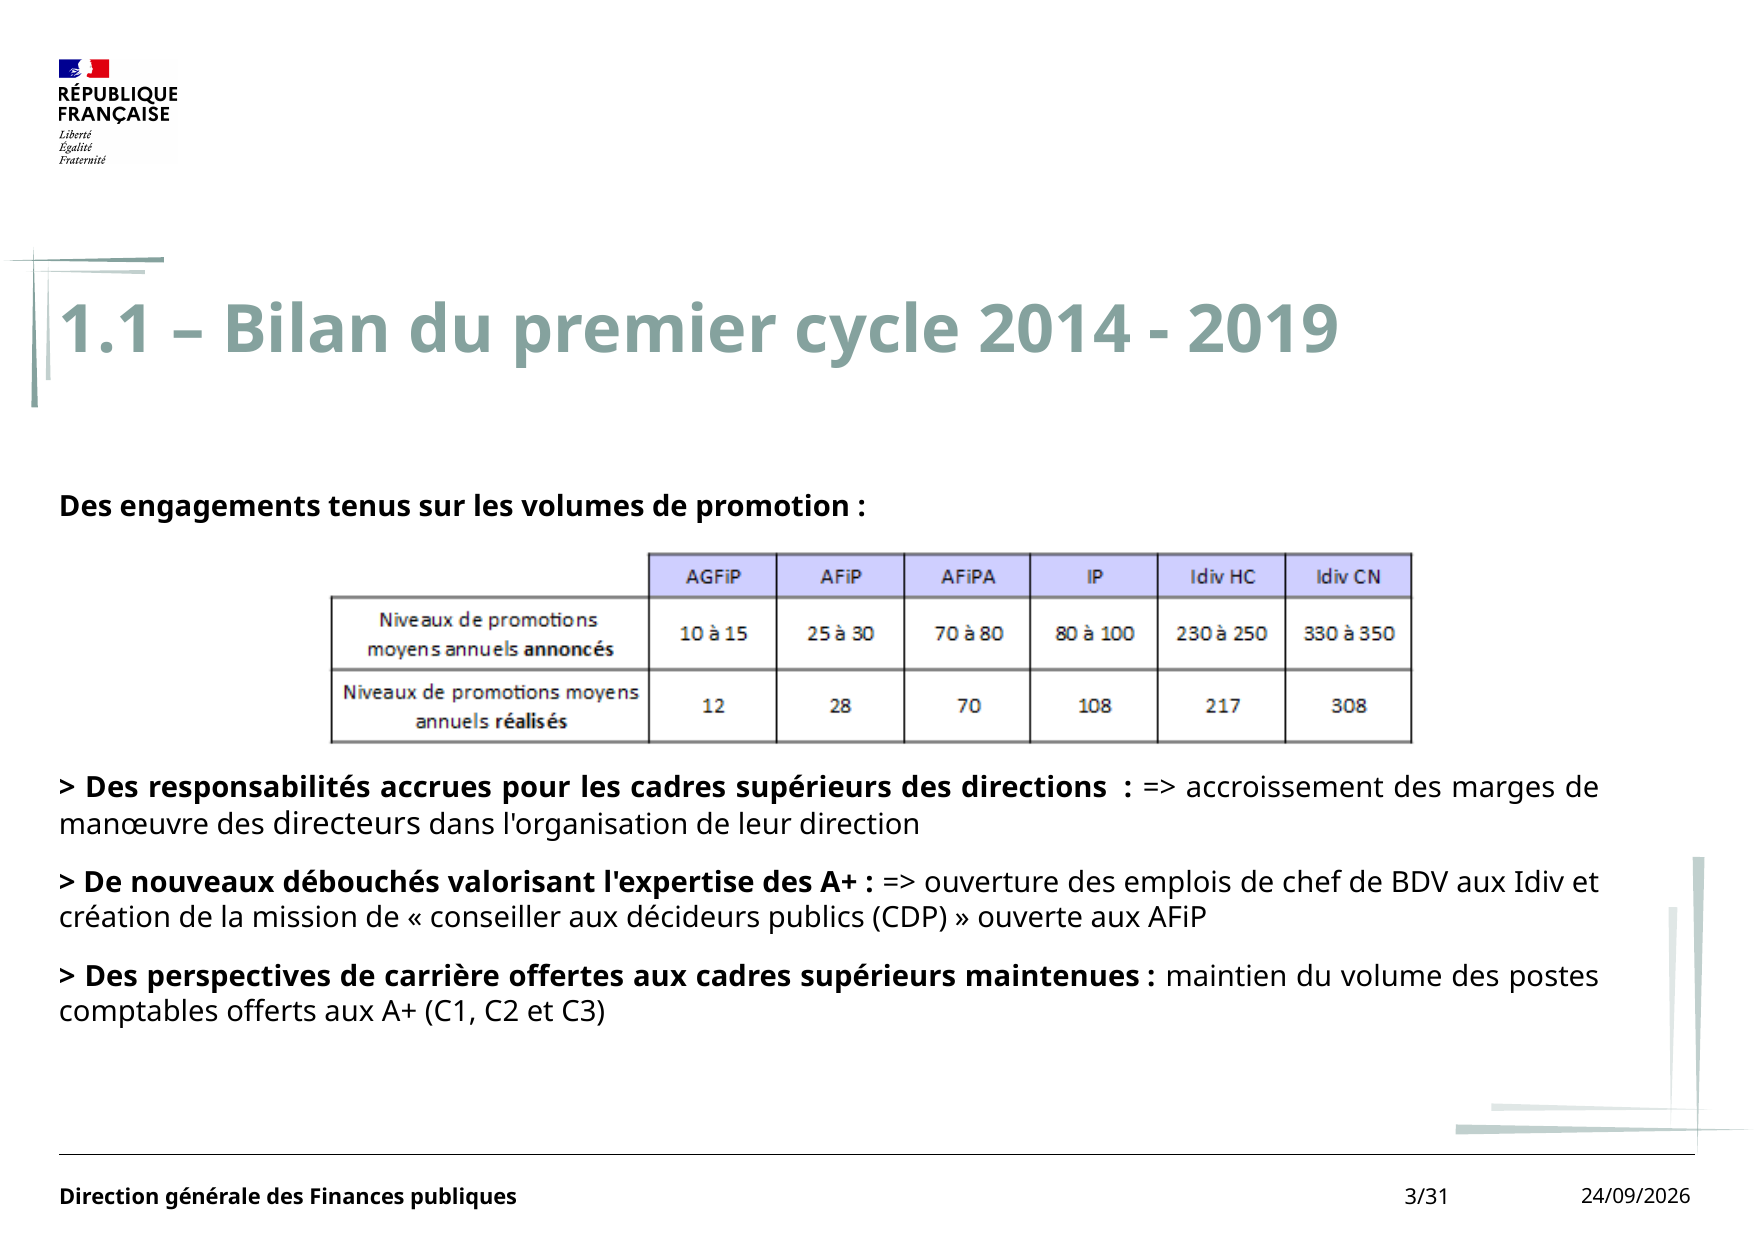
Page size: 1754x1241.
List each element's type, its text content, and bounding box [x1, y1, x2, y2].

text_box Des engagements tenus sur les volumes de promotion : > Des responsabilités accrues pour les cadres supérieurs des directions : => accroissement des marges de manœuvre des directeurs dans l'organisation de leur direction > De nouveaux débouchés valorisant l'expertise des A+ : => ouverture des emplois de chef de BDV aux Idiv et création de la mission de « conseiller aux décideurs publics (CDP) » ouverte aux AFiP > Des perspectives de carrière offertes aux cadres supérieurs maintenues : maintien du volume des postes comptables offerts aux A+ (C1, C2 et C3) [44, 480, 1687, 1035]
picture [326, 546, 1428, 763]
list 1.1 – Bilan du premier cycle 2014 - 2019 [59, 281, 1677, 444]
picture [59, 59, 178, 164]
